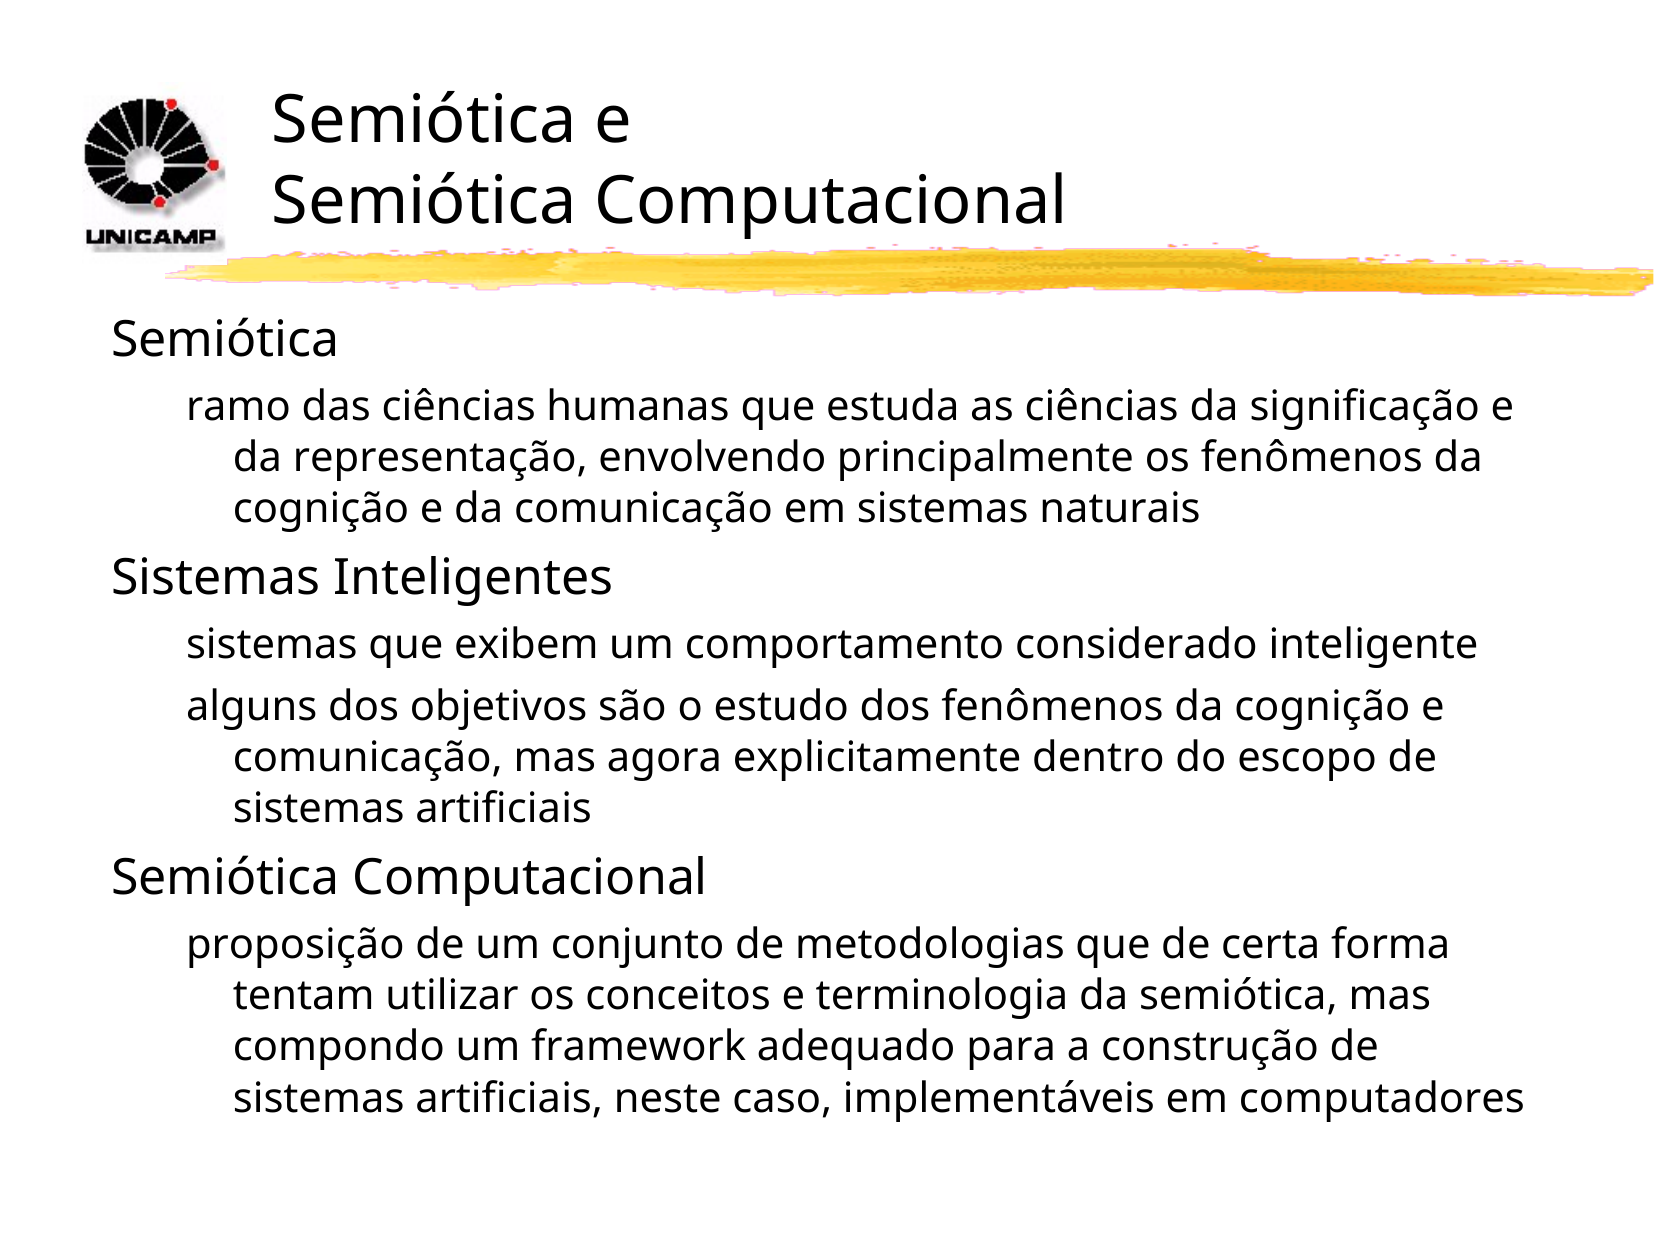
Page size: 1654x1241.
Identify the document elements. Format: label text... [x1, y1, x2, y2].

list Semiótica ramo das ciências humanas que estuda as ciências da significação e da representação, envolvendo principalmente os fenômenos da cognição e da comunicação em sistemas naturais Sistemas Inteligentes sistemas que exibem um comportamento considerado inteligente alguns dos objetivos são o estudo dos fenômenos da cognição e comunicação, mas agora explicitamente dentro do escopo de sistemas artificiais Semiótica Computacional proposição de um conjunto de metodologias que de certa forma tentam utilizar os conceitos e terminologia da semiótica, mas compondo um framework adequado para a construção de sistemas artificiais, neste caso, implementáveis em computadores [96, 300, 1576, 1224]
title Semiótica e Semiótica Computacional [257, 41, 1580, 248]
picture [82, 82, 1654, 308]
